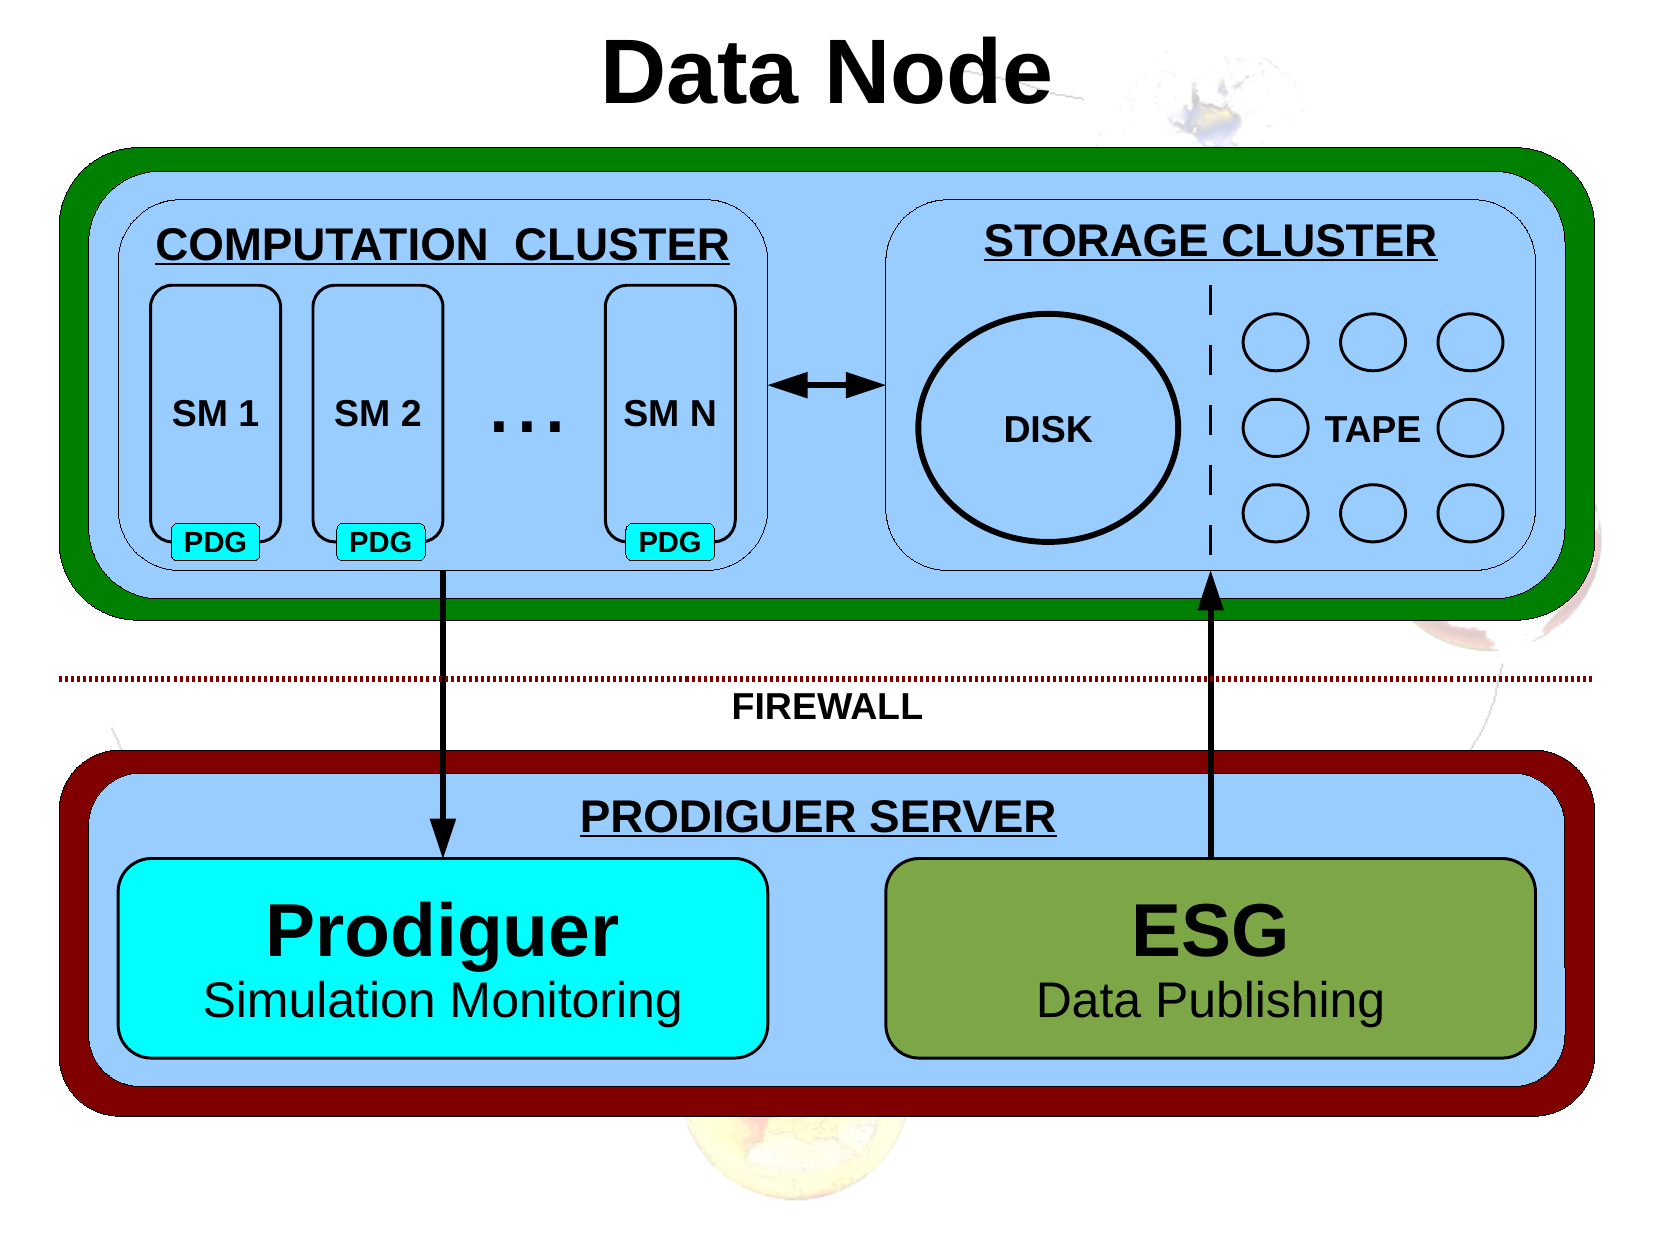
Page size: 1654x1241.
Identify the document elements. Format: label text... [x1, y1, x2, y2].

text_box STORAGE CLUSTER [885, 207, 1536, 274]
text_box DISK [950, 401, 1146, 459]
title Data Node [82, 0, 1571, 147]
picture [446, 621, 1208, 750]
text_box [59, 147, 1595, 621]
picture [0, 0, 1654, 1241]
text_box FIREWALL [699, 678, 956, 736]
text_box PDG [625, 523, 715, 561]
text_box ESG Data Publishing [885, 858, 1536, 1059]
text_box Prodiguer Simulation Monitoring [118, 858, 768, 1059]
text_box TAPE [1275, 401, 1471, 459]
text_box SM 1 [150, 285, 281, 542]
text_box COMPUTATION CLUSTER [118, 211, 768, 278]
text_box PDG [171, 523, 260, 561]
text_box SM N [605, 285, 736, 542]
text_box SM 2 [312, 285, 443, 542]
text_box PDG [336, 523, 426, 561]
text_box [59, 750, 1595, 1117]
text_box PRODIGUER SERVER [565, 783, 1063, 850]
text_box ... [462, 334, 593, 461]
